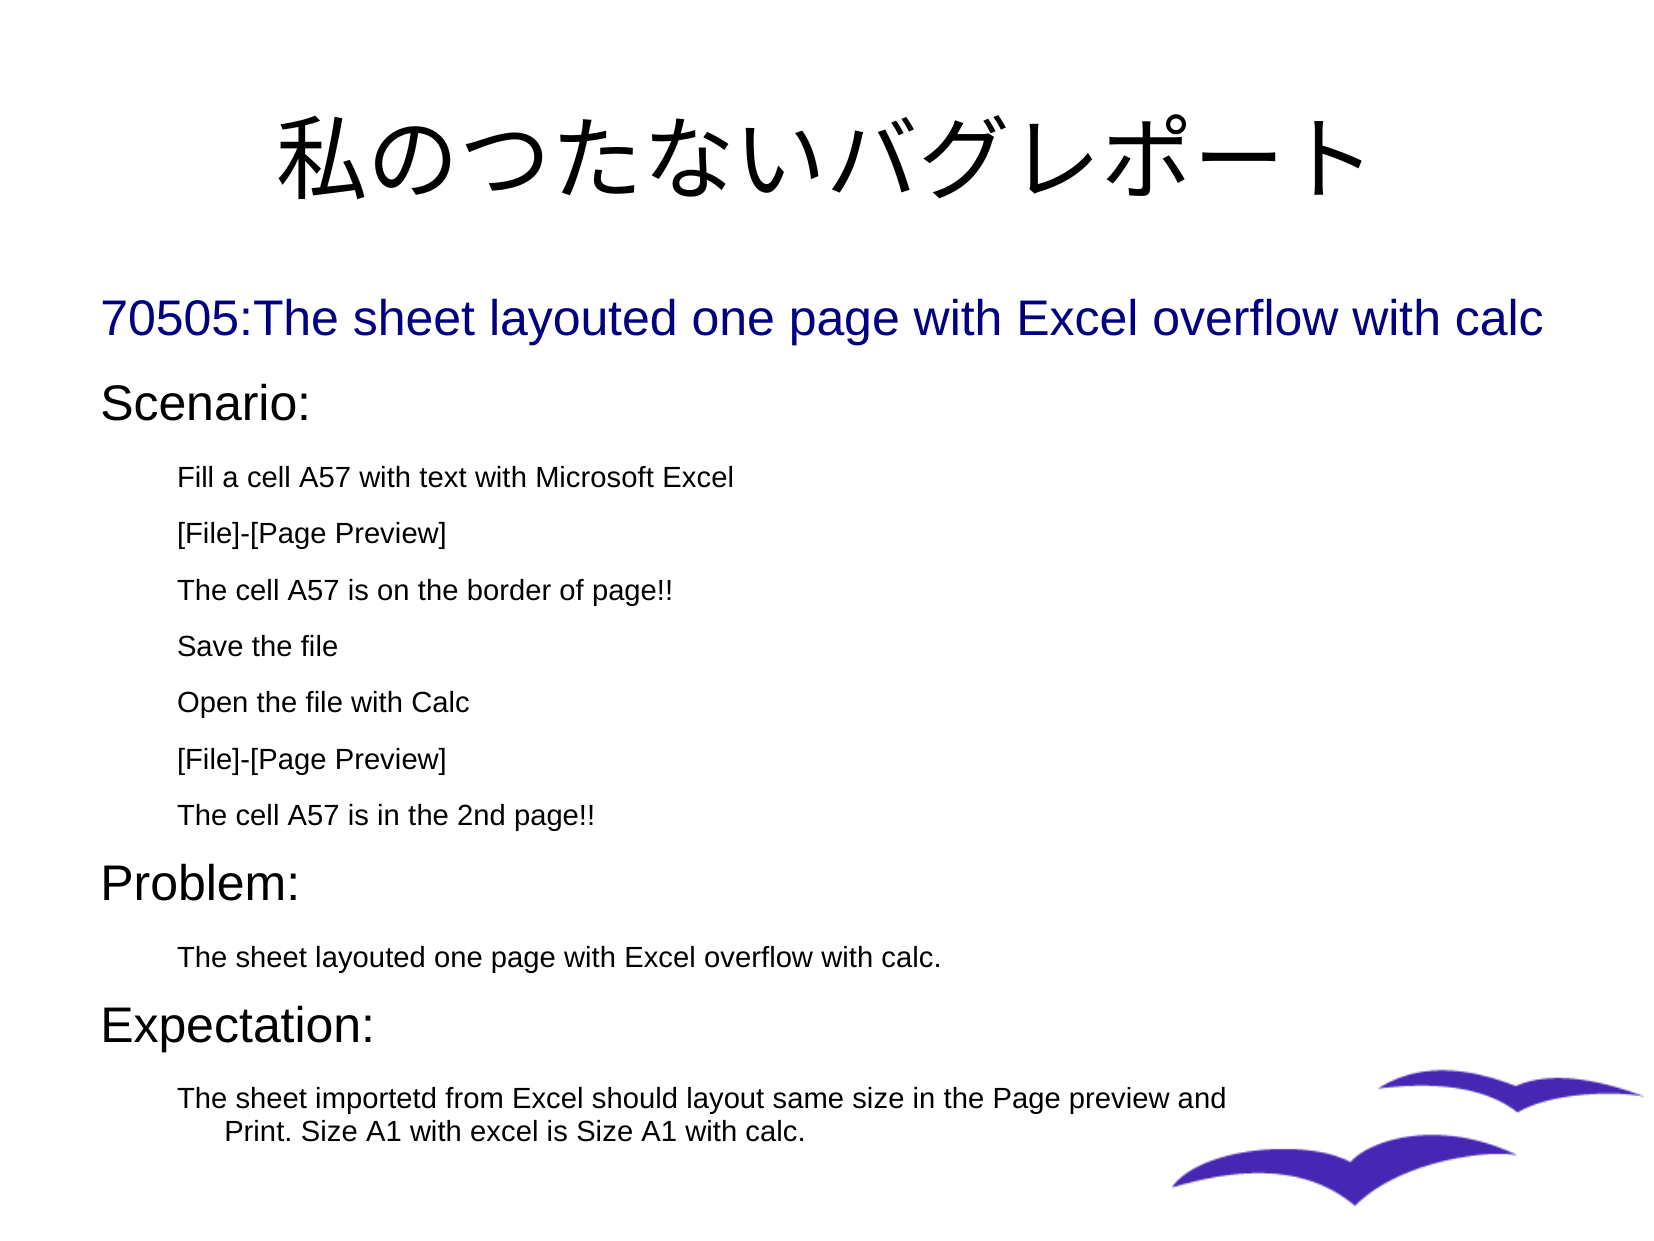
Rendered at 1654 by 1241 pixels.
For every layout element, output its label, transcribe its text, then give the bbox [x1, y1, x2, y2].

list 70505:The sheet layouted one page with Excel overflow with calc Scenario: Fill a cell A57 with text with Microsoft Excel [File]-[Page Preview] The cell A57 is on the border of page!! Save the file Open the file with Calc [File]-[Page Preview] The cell A57 is in the 2nd page!! Problem: The sheet layouted one page with Excel overflow with calc. Expectation: The sheet importetd from Excel should layout same size in the Page preview and Print. Size A1 with excel is Size A1 with calc. [82, 290, 1654, 1149]
title 私のつたないバグレポート [82, 56, 1571, 250]
picture [1167, 1149, 1654, 1211]
